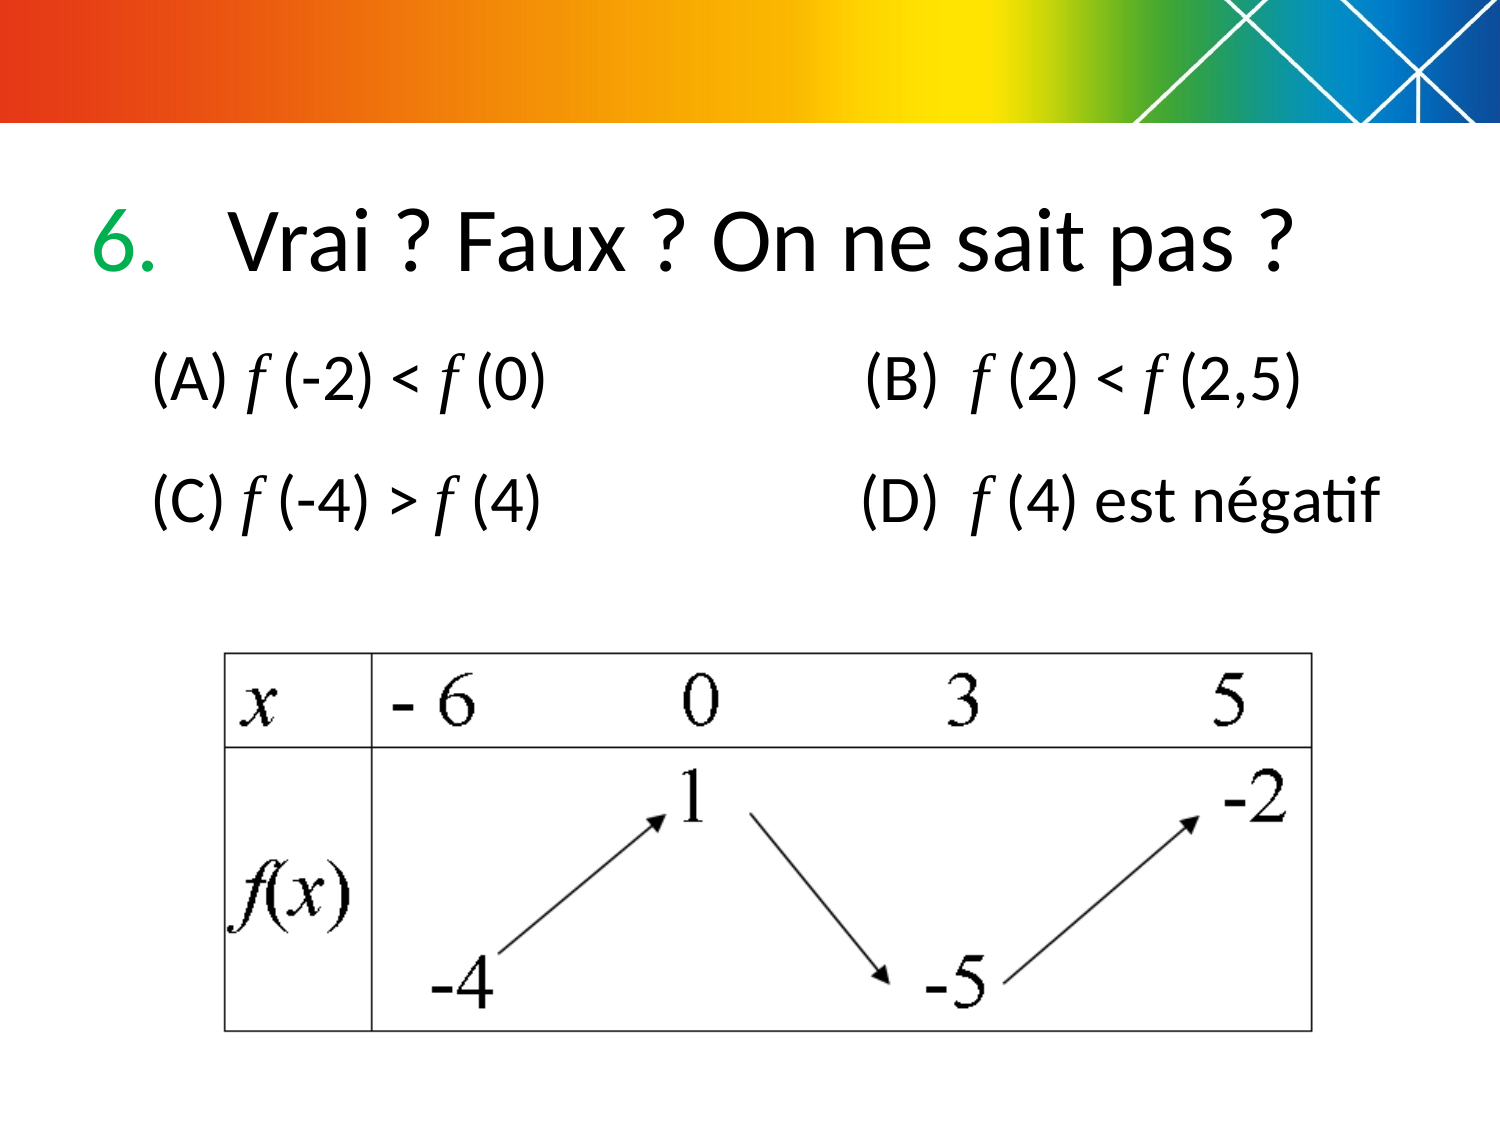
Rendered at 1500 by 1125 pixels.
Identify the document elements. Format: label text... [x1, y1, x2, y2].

title Vrai ? Faux ? On ne sait pas ? [75, 163, 1426, 305]
picture [0, 0, 1359, 123]
picture [218, 645, 1319, 1040]
text_box (A) f (-2) < f (0) (B) f (2) < f (2,5) (C) f (-4) > f (4) (D) f (4) est négatif [135, 326, 1412, 544]
picture [1340, 0, 1500, 123]
